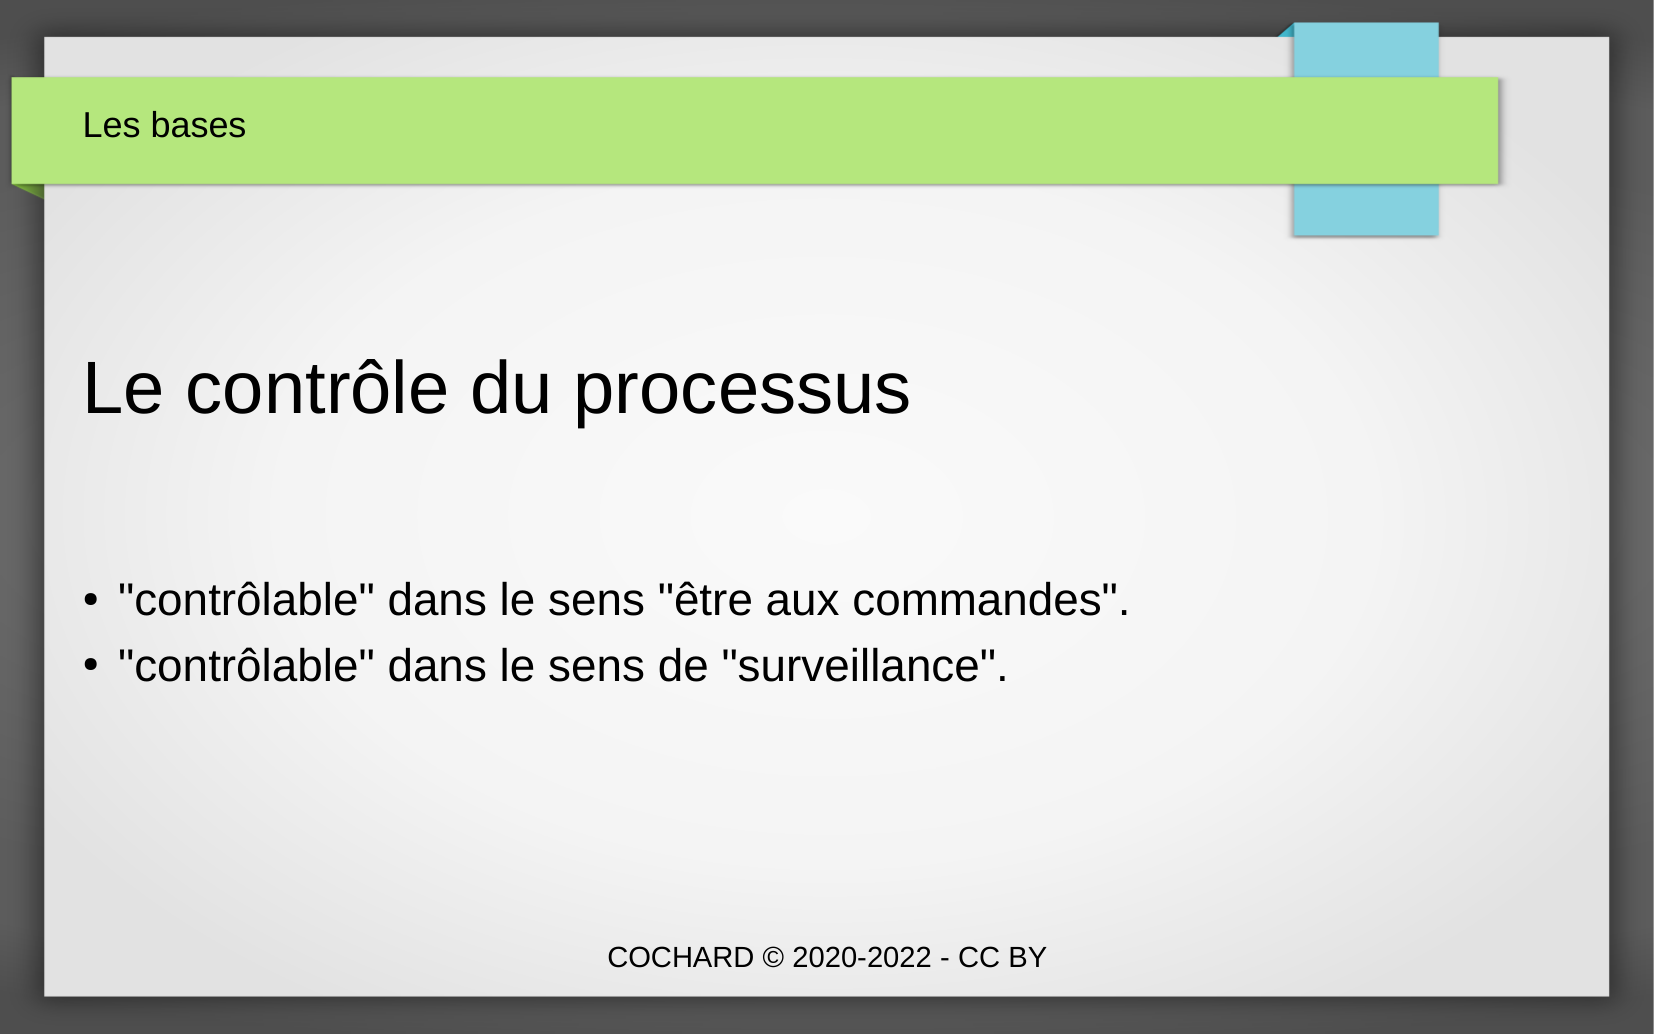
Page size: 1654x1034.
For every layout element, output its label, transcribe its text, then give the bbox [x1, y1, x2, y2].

picture [0, 0, 1654, 1034]
title Les bases [82, 39, 1235, 210]
list Le contrôle du processus "contrôlable" dans le sens "être aux commandes". "contrôlable" dans le sens de "surveillance". [82, 249, 1571, 849]
